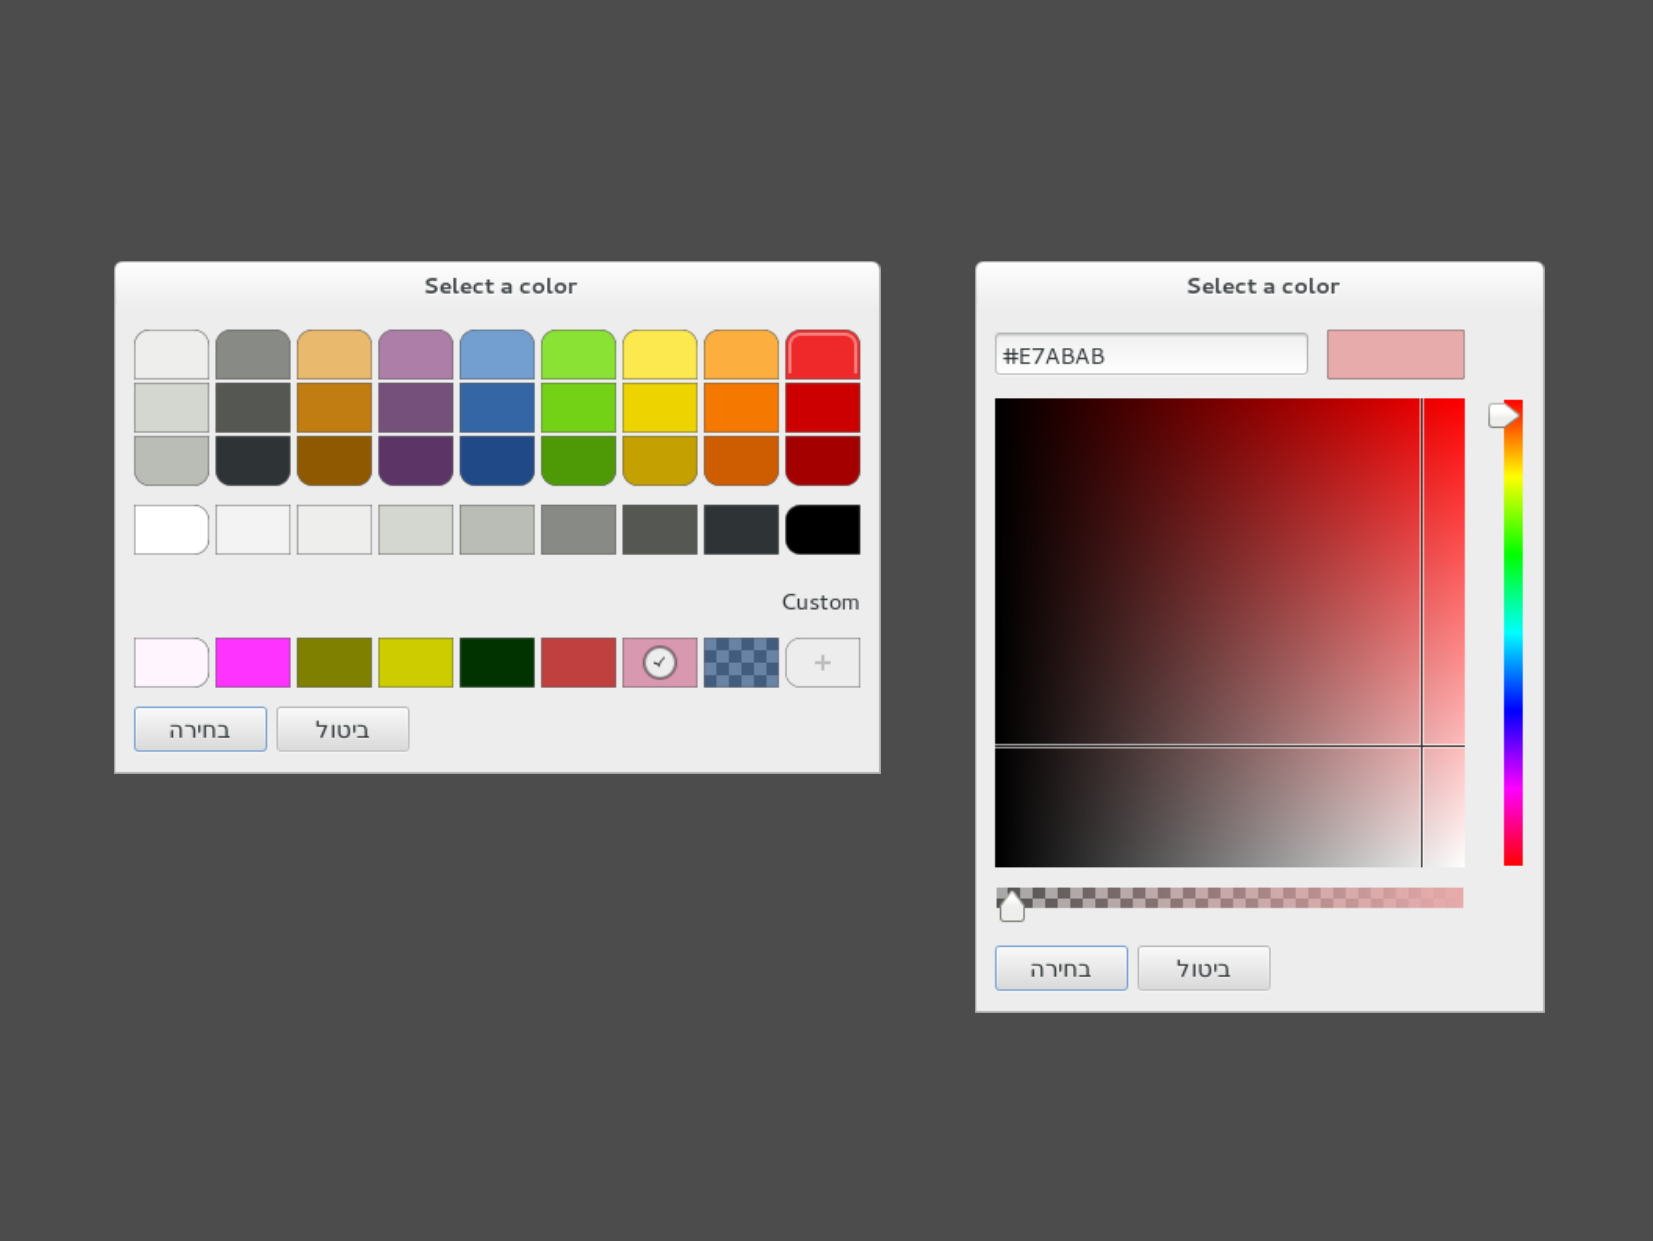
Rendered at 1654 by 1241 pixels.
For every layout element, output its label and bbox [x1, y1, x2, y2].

picture [975, 261, 1545, 1013]
picture [114, 261, 881, 774]
